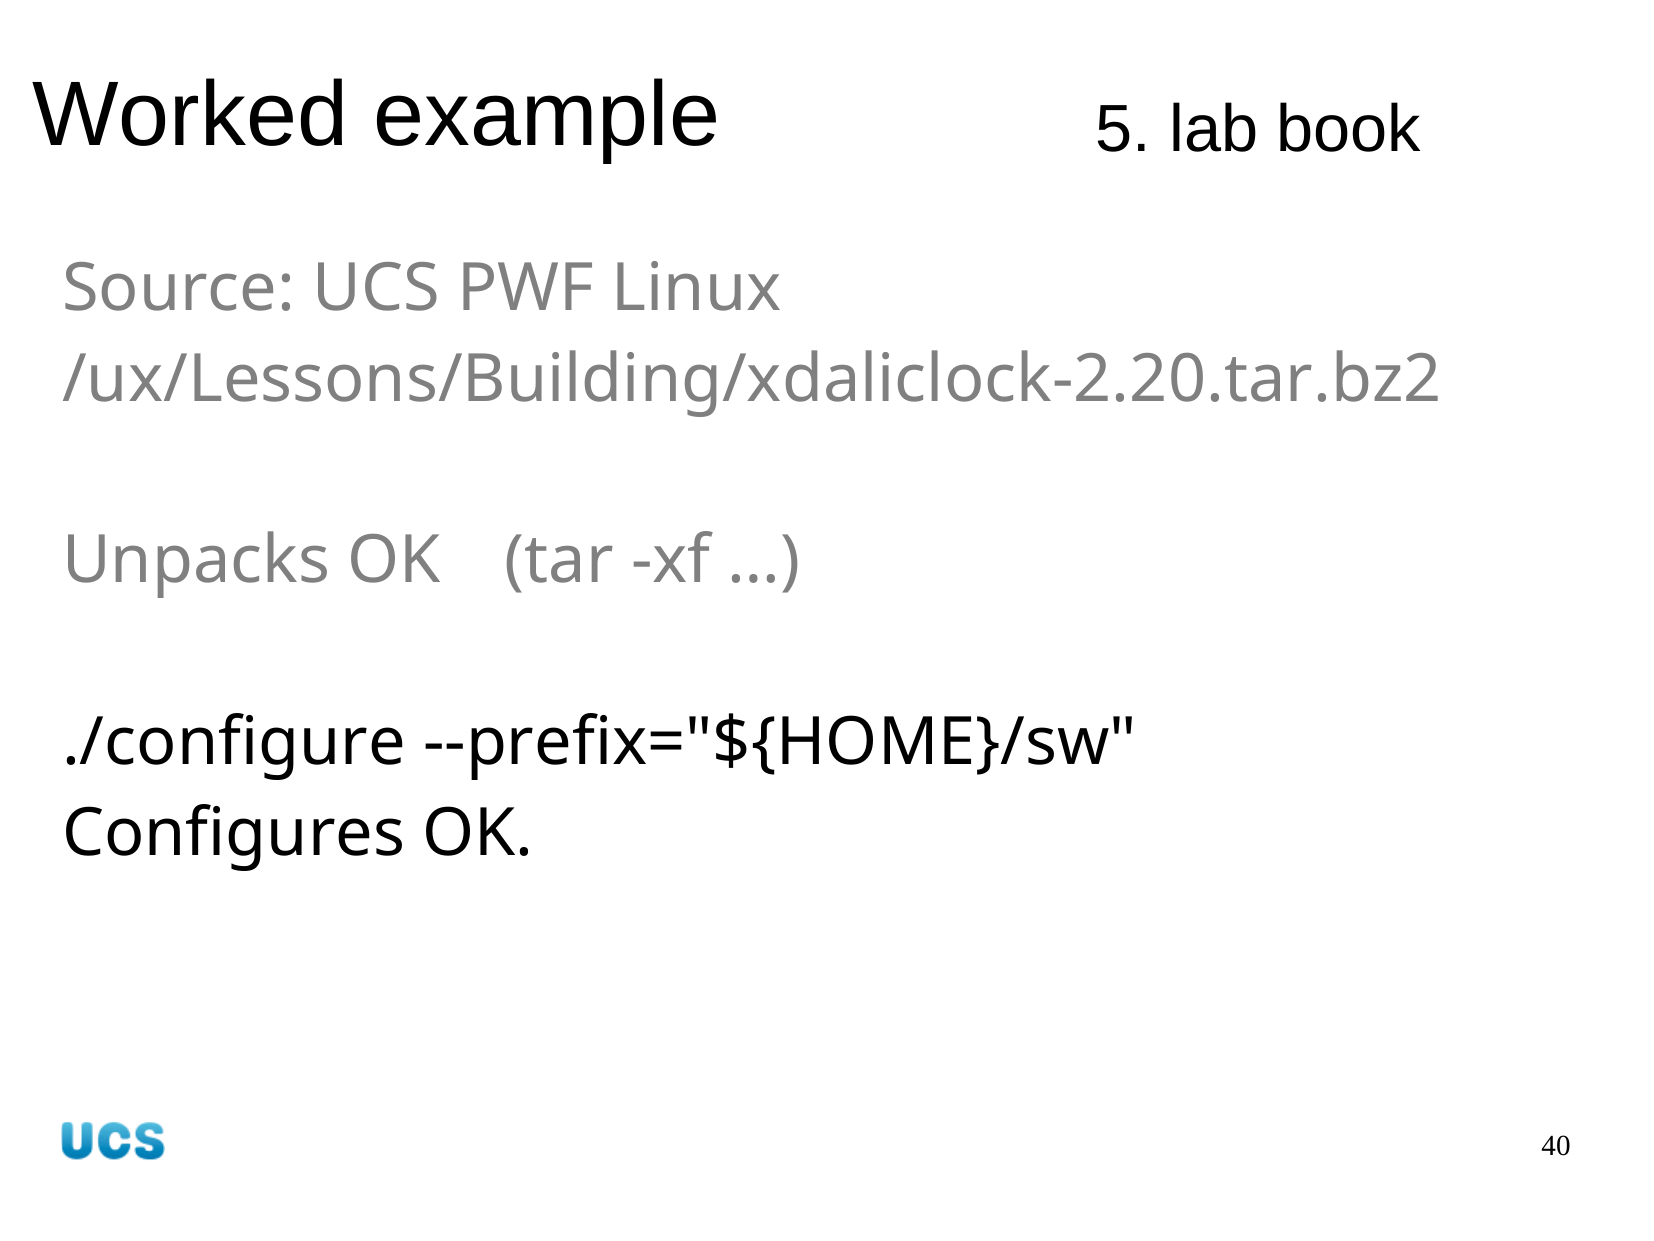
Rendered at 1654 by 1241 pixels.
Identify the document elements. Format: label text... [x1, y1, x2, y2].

text_box Source: UCS PWF Linux /ux/Lessons/Building/xdaliclock-2.20.tar.bz2 Unpacks OK (tar -xf …) ./configure --prefix="${HOME}/sw" Configures OK. [59, 236, 1536, 894]
picture [61, 1121, 165, 1161]
text_box 5. lab book [1092, 88, 1426, 170]
text_box Worked example [29, 59, 725, 168]
